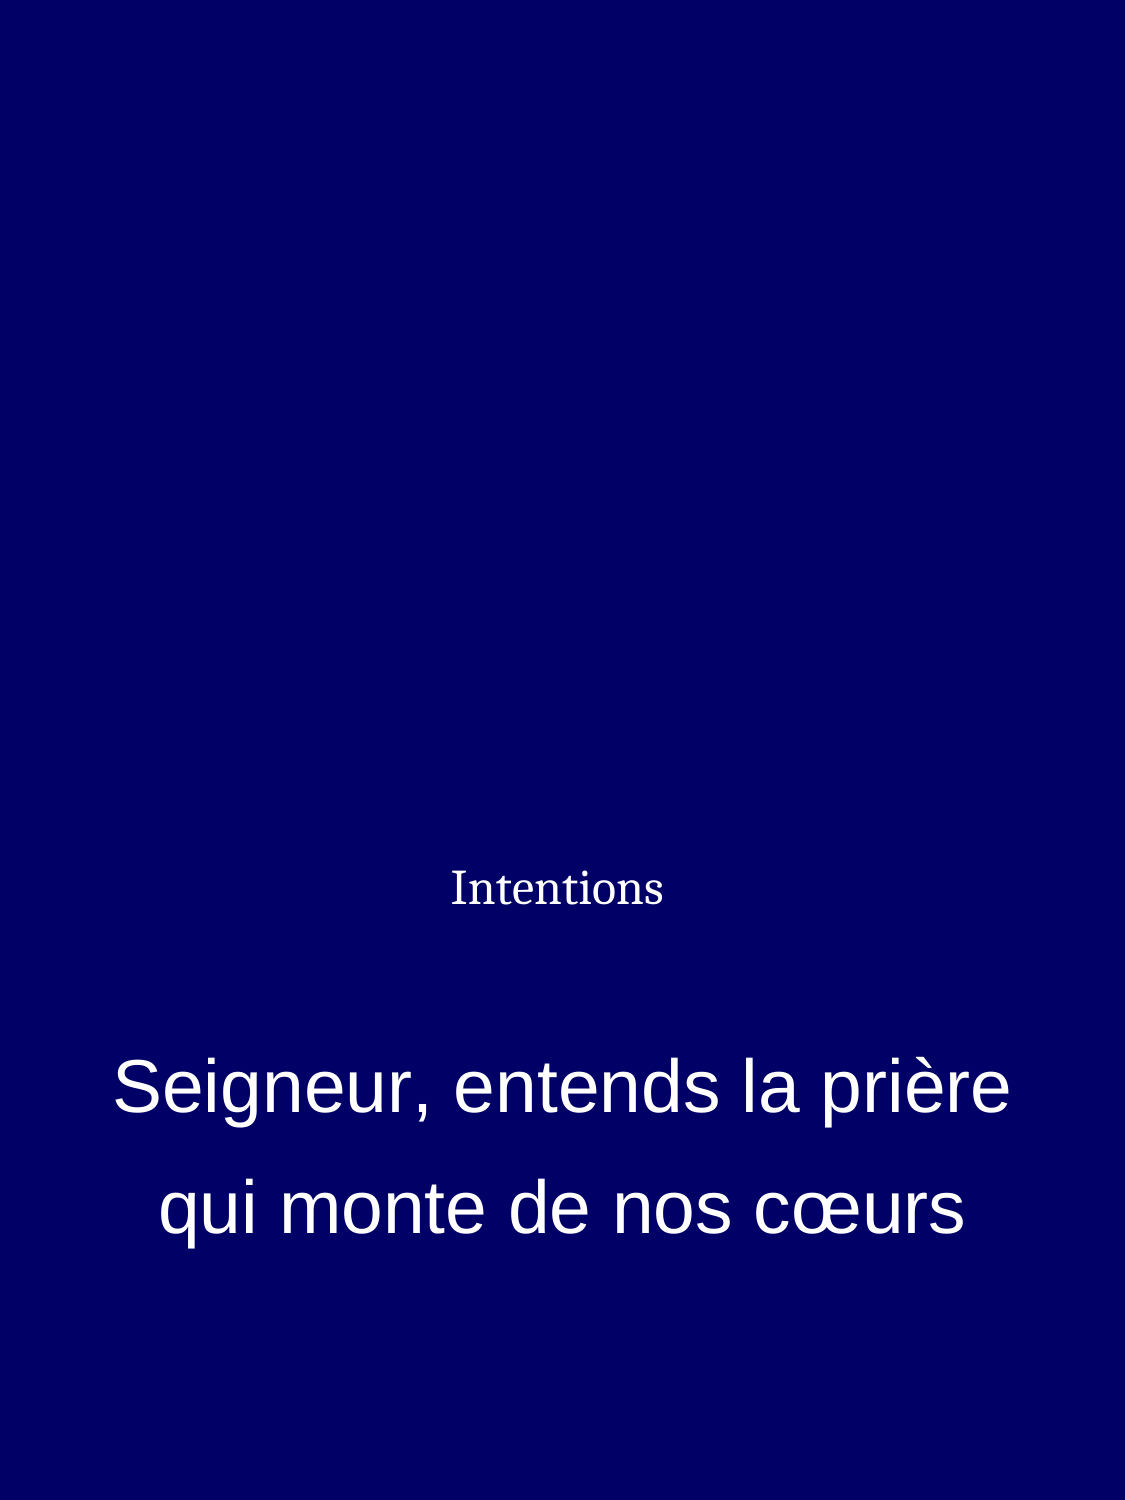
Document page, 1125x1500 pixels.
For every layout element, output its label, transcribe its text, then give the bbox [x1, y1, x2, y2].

text_box Intentions Seigneur, entends la prière qui monte de nos cœurs [0, 847, 1125, 1439]
